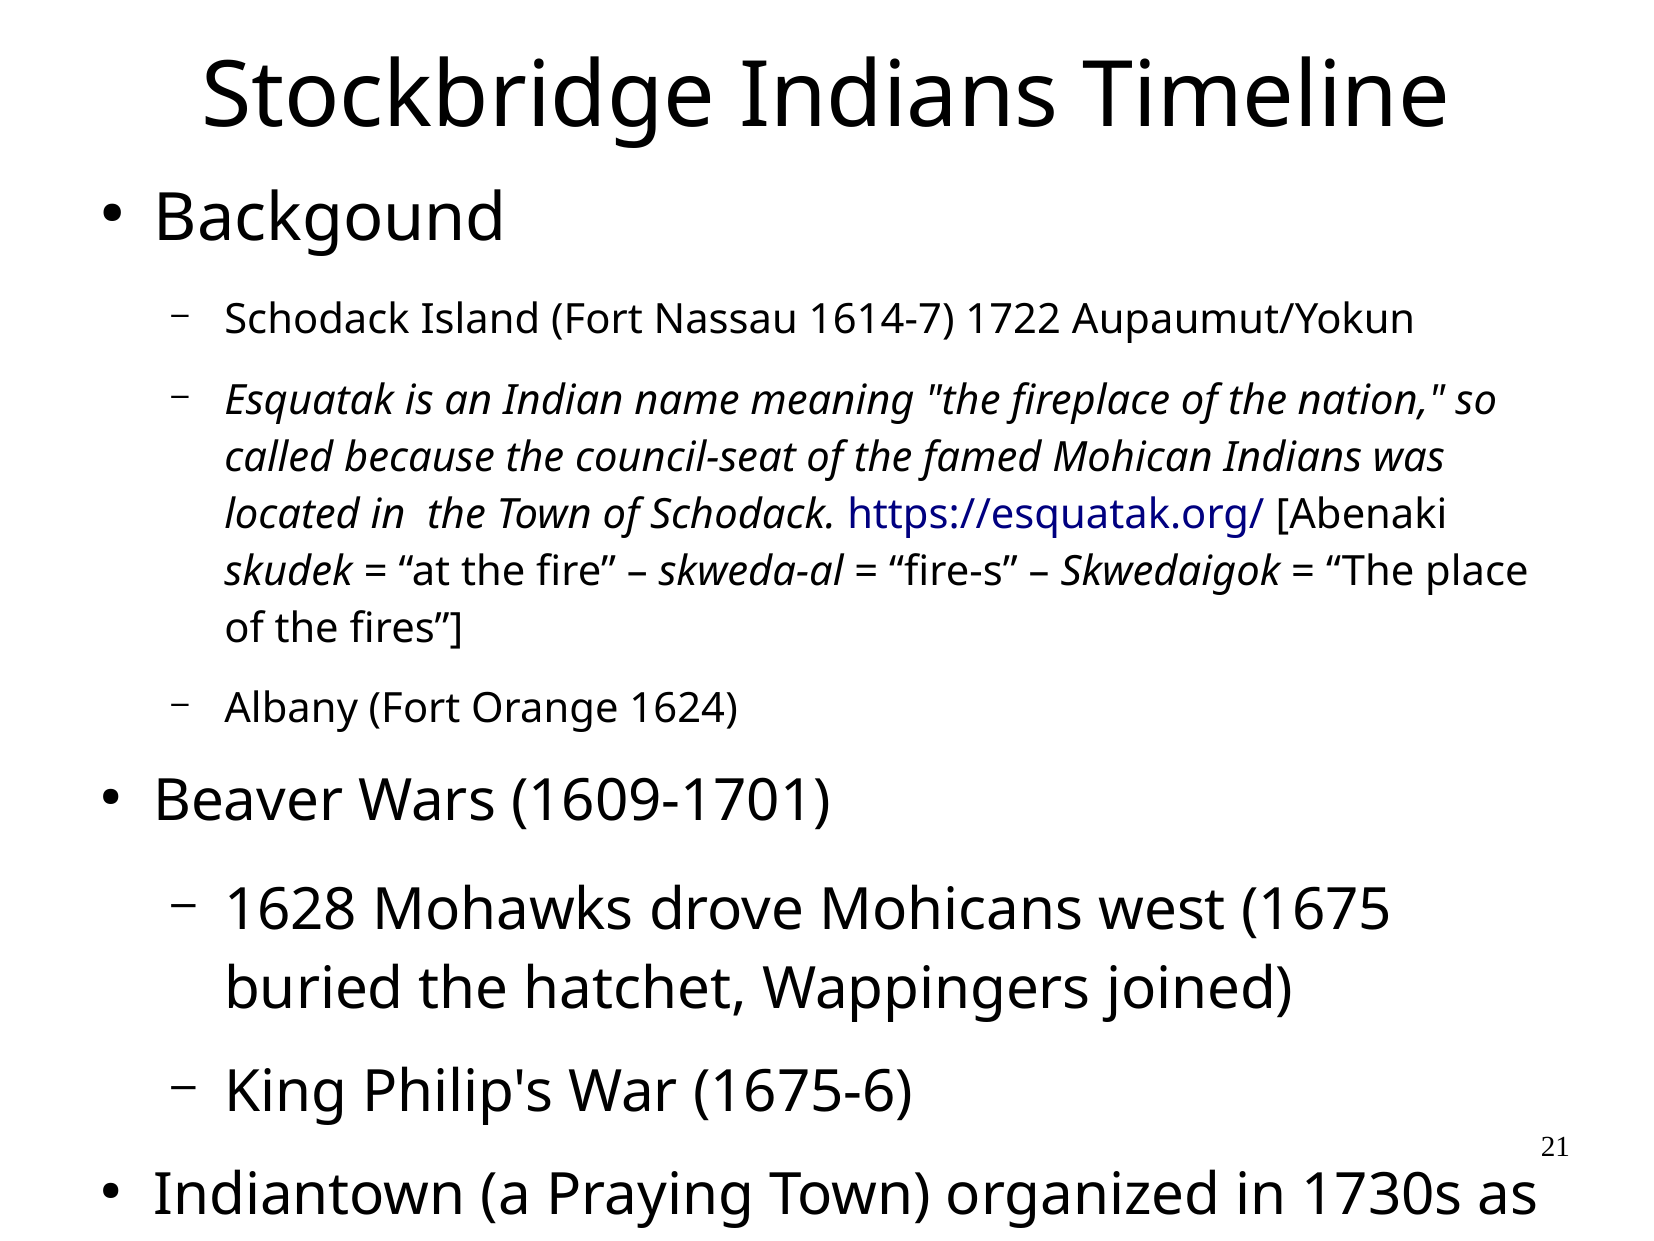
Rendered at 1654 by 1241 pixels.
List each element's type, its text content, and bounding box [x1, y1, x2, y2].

title Stockbridge Indians Timeline [82, 25, 1571, 157]
list Backgound Schodack Island (Fort Nassau 1614-7) 1722 Aupaumut/Yokun Esquatak is an Indian name meaning "the fireplace of the nation," so called because the council-seat of the famed Mohican Indians was located in the Town of Schodack. https://esquatak.org/ [Abenaki skudek = “at the fire” – skweda-al = “fire-s” – Skwedaigok = “The place of the fires”] Albany (Fort Orange 1624) Beaver Wars (1609-1701) 1628 Mohawks drove Mohicans west (1675 buried the hatchet, Wappingers joined) King Philip's War (1675-6) Indiantown (a Praying Town) organized in 1730s as a refuge for the Indians [82, 168, 1571, 1220]
